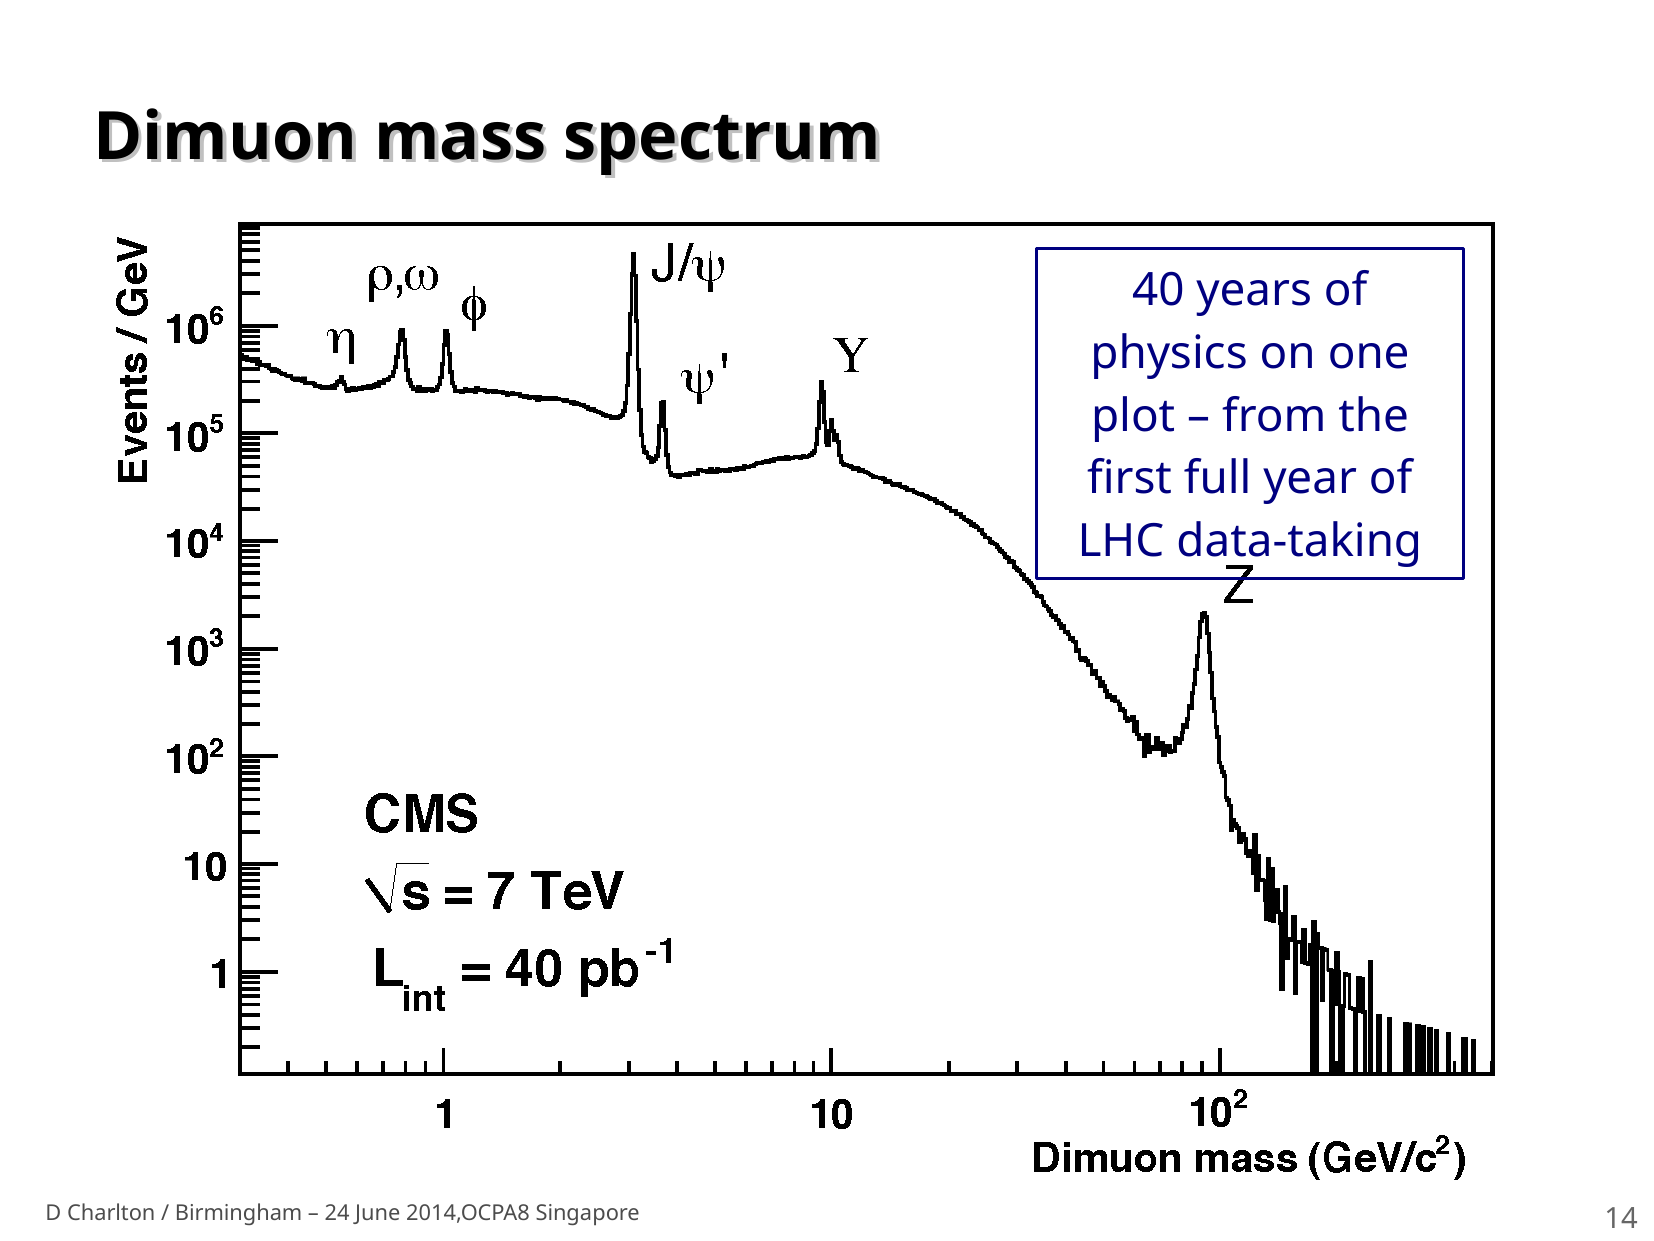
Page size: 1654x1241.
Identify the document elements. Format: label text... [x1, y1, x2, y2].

text_box 40 years of physics on one plot – from the first full year of LHC data-taking [1036, 248, 1464, 479]
picture [112, 215, 1500, 1185]
text_box Dimuon mass spectrum [78, 80, 1424, 174]
